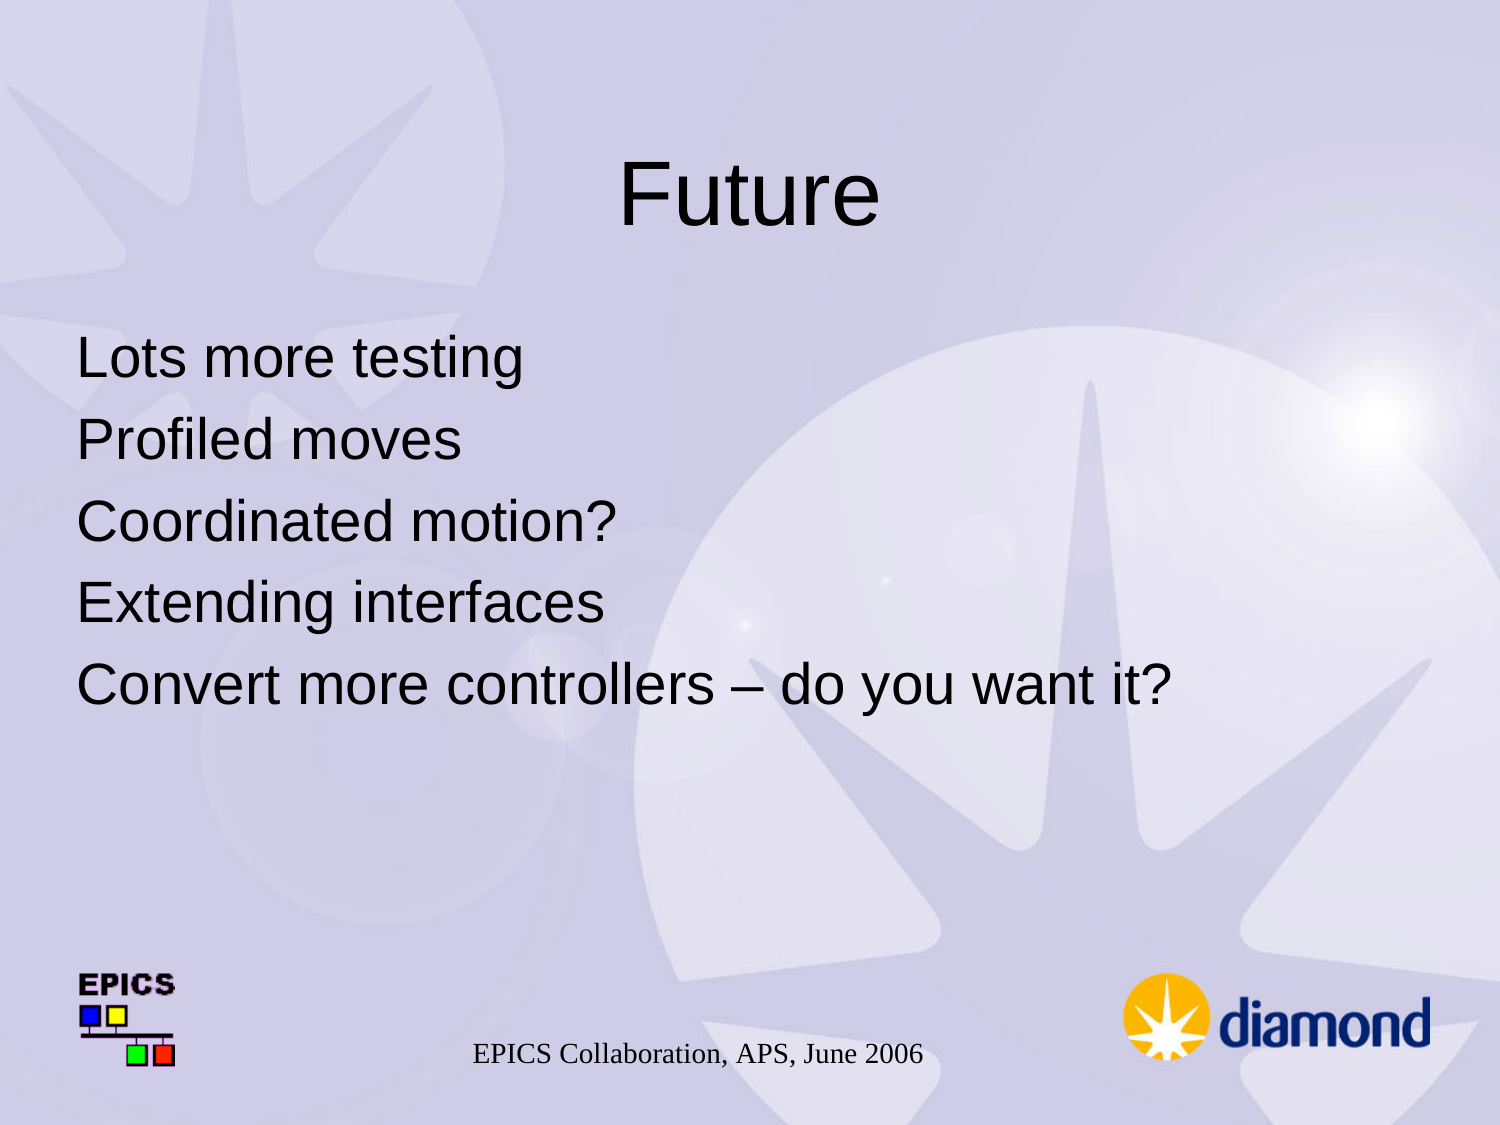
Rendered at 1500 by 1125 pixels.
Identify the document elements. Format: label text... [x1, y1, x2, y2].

title Future [76, 99, 1423, 288]
picture [78, 972, 175, 1070]
list Lots more testing Profiled moves Coordinated motion? Extending interfaces Convert more controllers – do you want it? [76, 324, 1423, 964]
